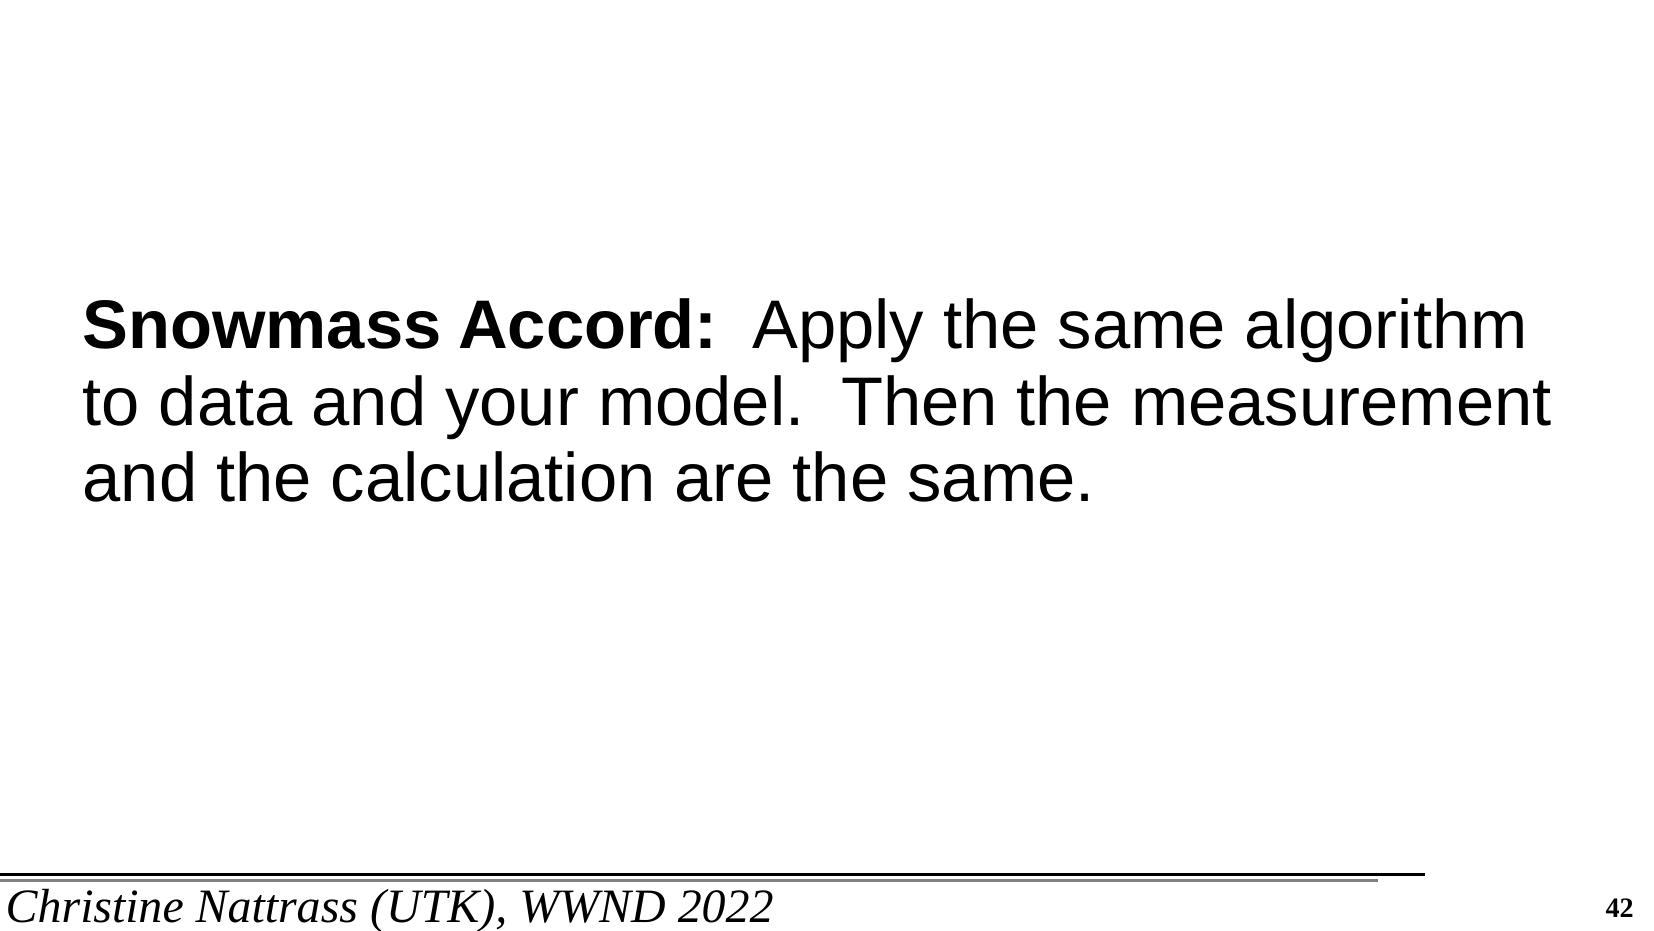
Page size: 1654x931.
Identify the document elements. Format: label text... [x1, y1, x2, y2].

title Snowmass Accord: Apply the same algorithm to data and your model. Then the measurement and the calculation are the same. [82, 247, 1571, 555]
